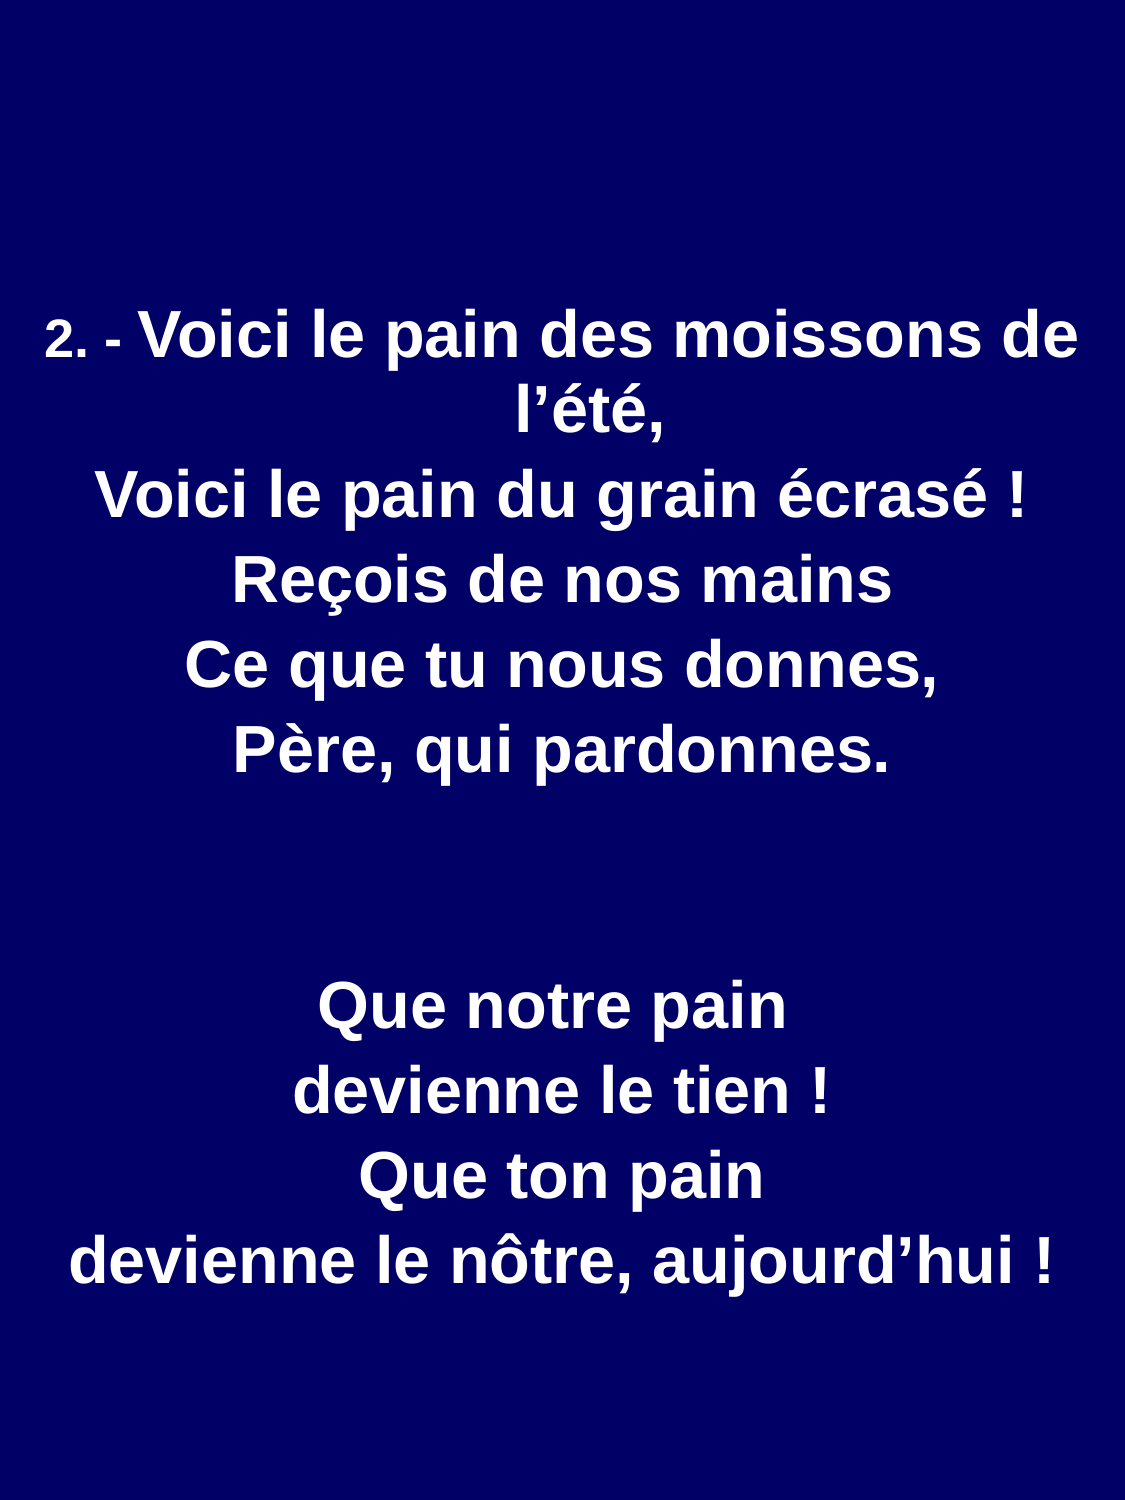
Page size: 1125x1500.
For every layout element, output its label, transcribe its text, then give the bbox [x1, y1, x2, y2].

text_box 2. - Voici le pain des moissons de l’été, Voici le pain du grain écrasé ! Reçois de nos mains Ce que tu nous donnes, Père, qui pardonnes. Que notre pain devienne le tien ! Que ton pain devienne le nôtre, aujourd’hui ! [0, 289, 1125, 1500]
